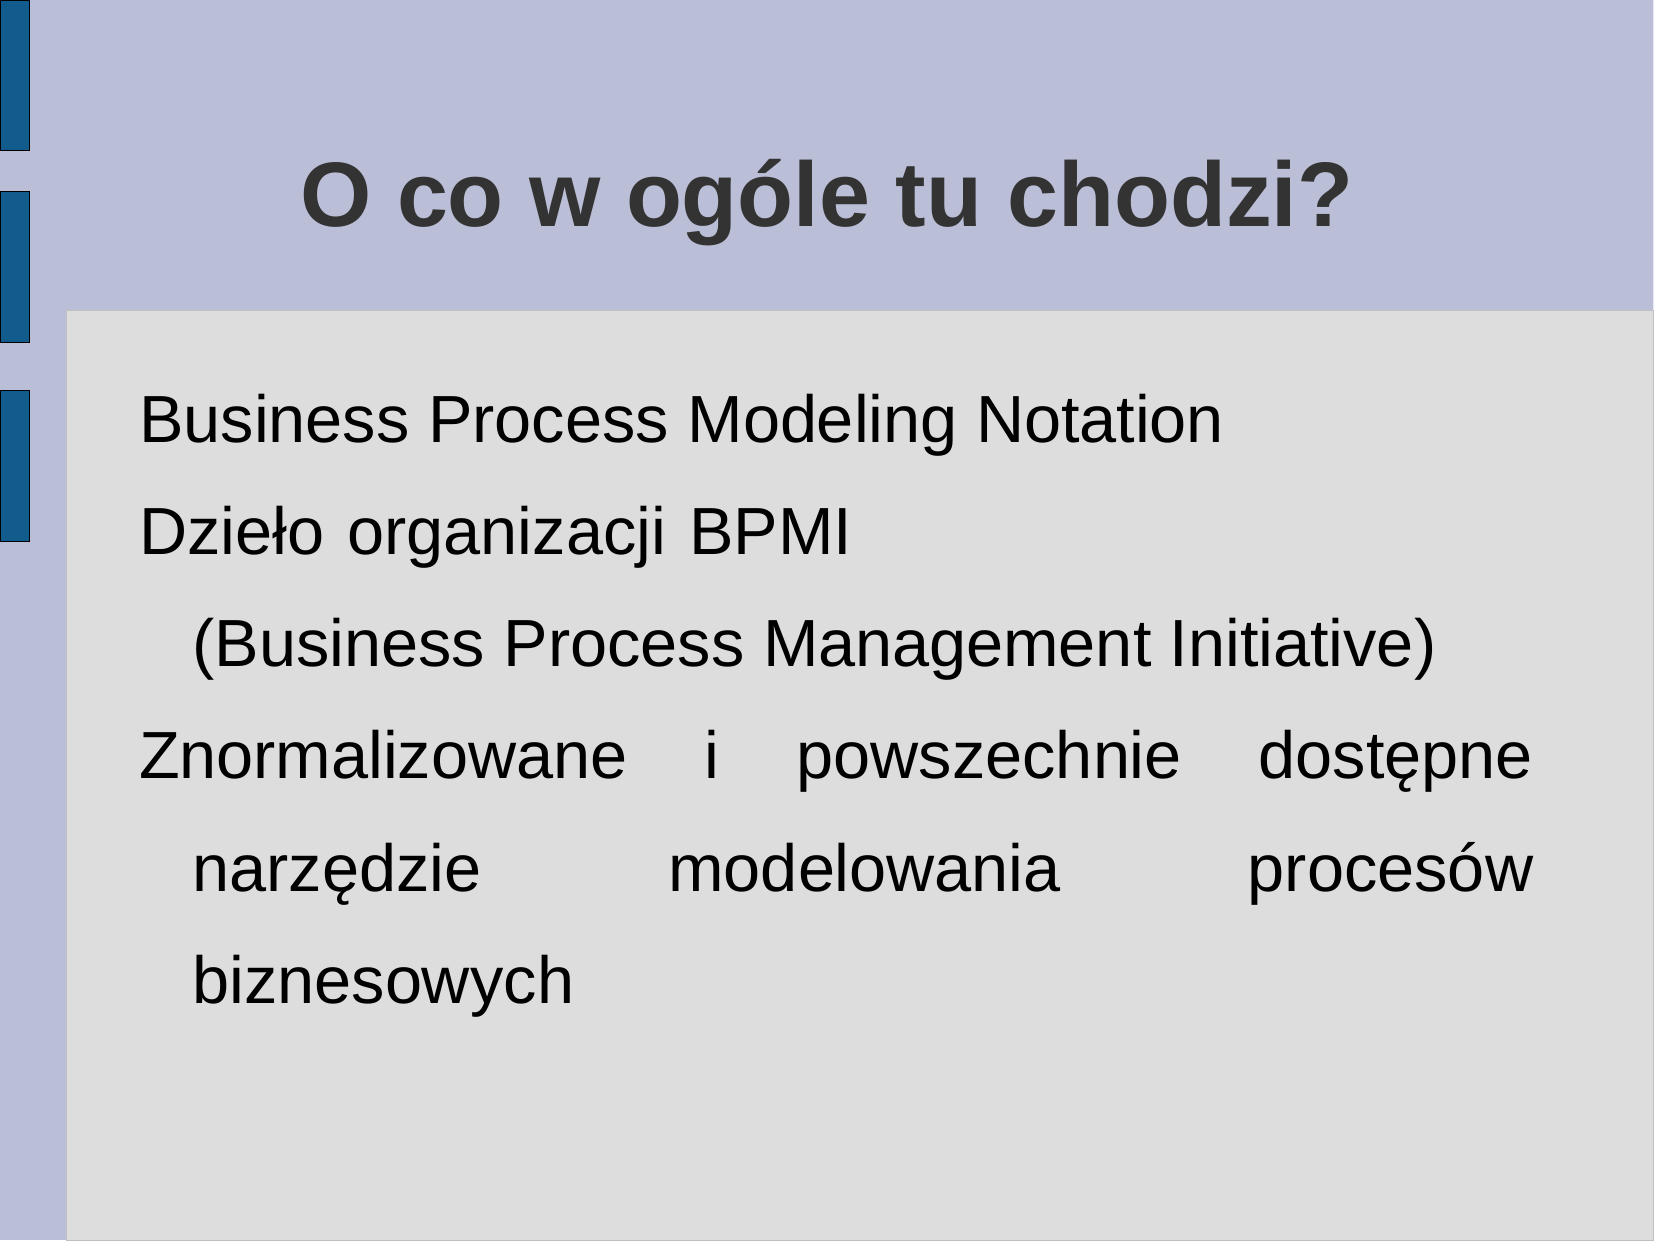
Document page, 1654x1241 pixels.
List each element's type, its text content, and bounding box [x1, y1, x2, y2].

list Business Process Modeling Notation Dzieło organizacji BPMI (Business Process Management Initiative) Znormalizowane i powszechnie dostępne narzędzie modelowania procesów biznesowych [121, 344, 1534, 1127]
title O co w ogóle tu chodzi? [121, 91, 1534, 299]
